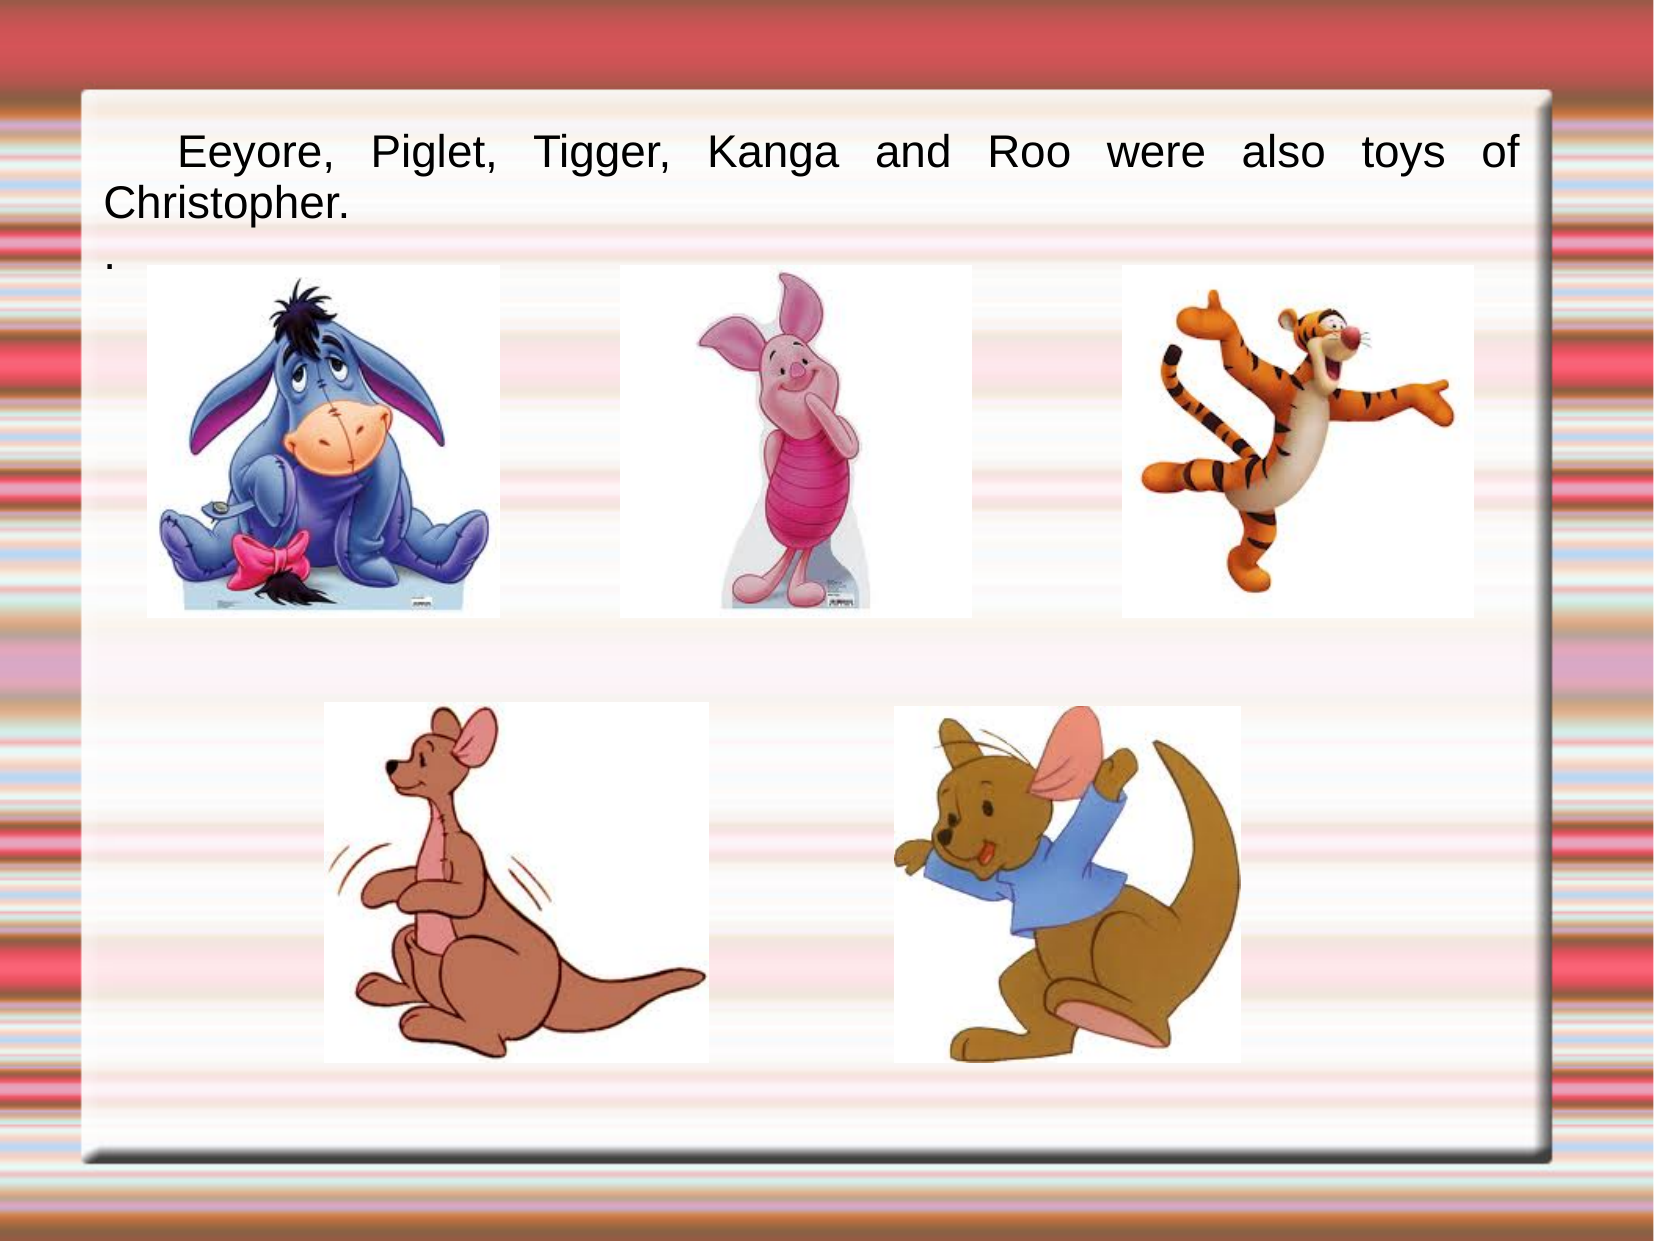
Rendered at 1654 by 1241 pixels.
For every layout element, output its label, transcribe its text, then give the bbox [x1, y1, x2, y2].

picture [0, 0, 1654, 1241]
text_box Eeyore, Piglet, Tigger, Kanga and Roo were also toys of Christopher. . [88, 118, 1536, 287]
